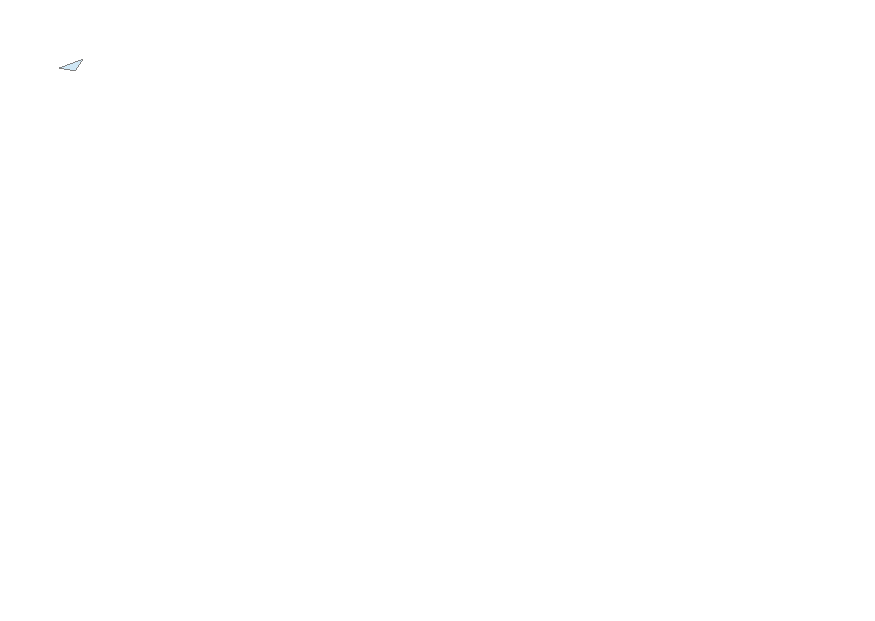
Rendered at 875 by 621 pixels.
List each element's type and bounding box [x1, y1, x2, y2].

text_box [59, 59, 83, 71]
